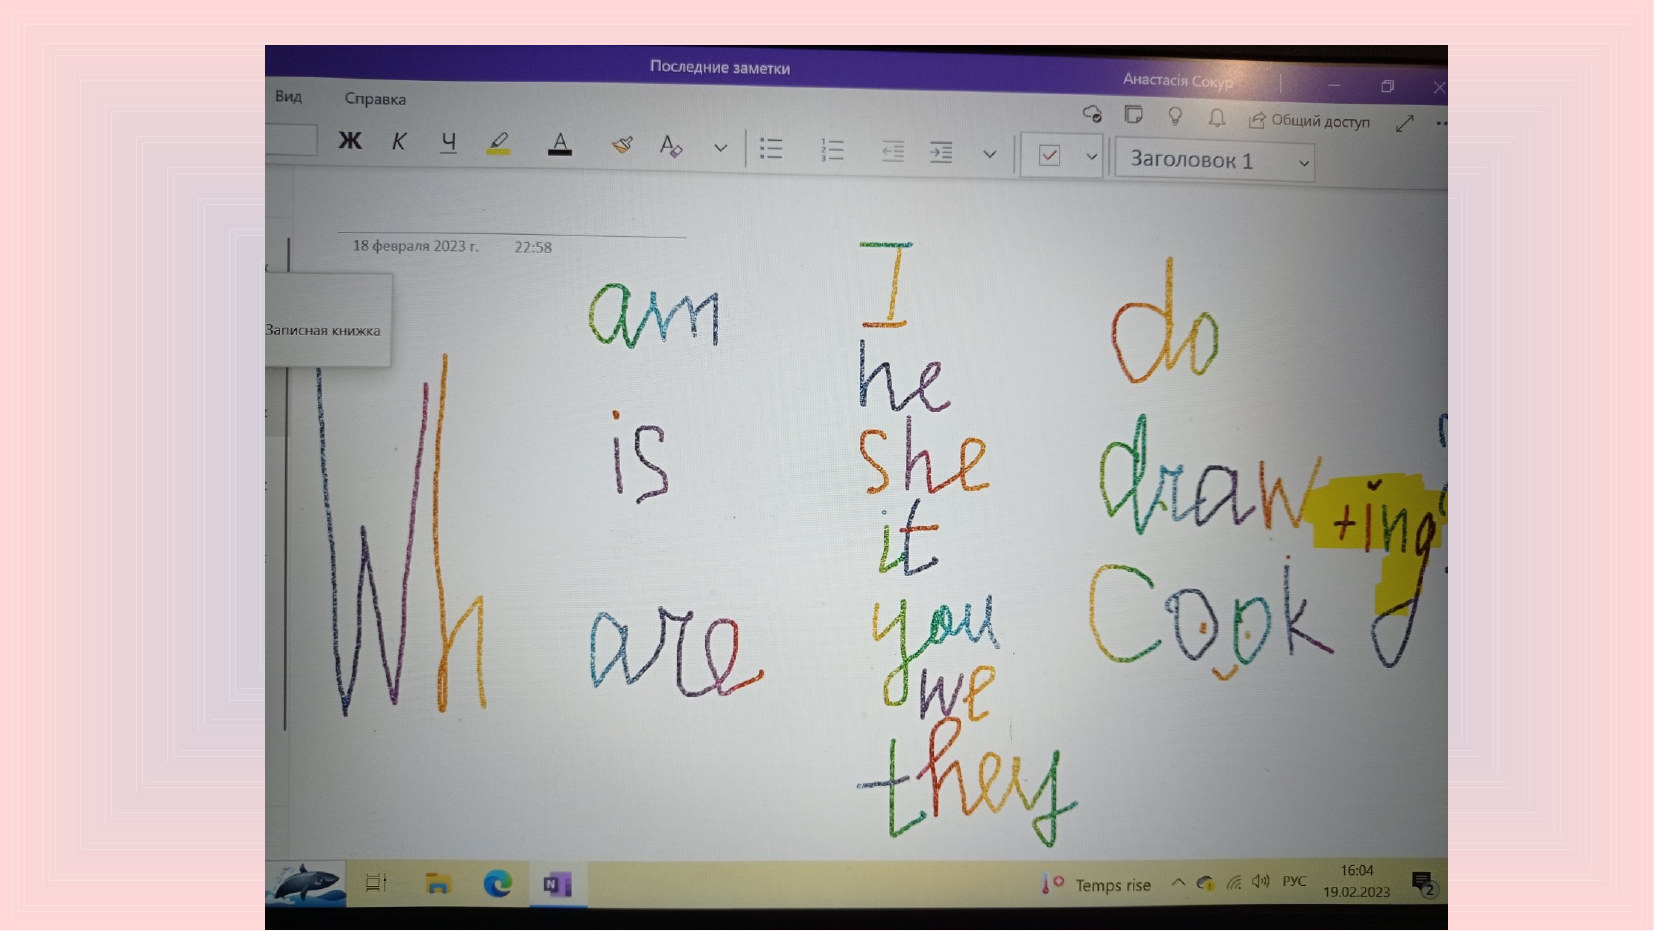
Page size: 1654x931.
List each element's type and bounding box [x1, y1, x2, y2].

picture [265, 45, 1448, 930]
